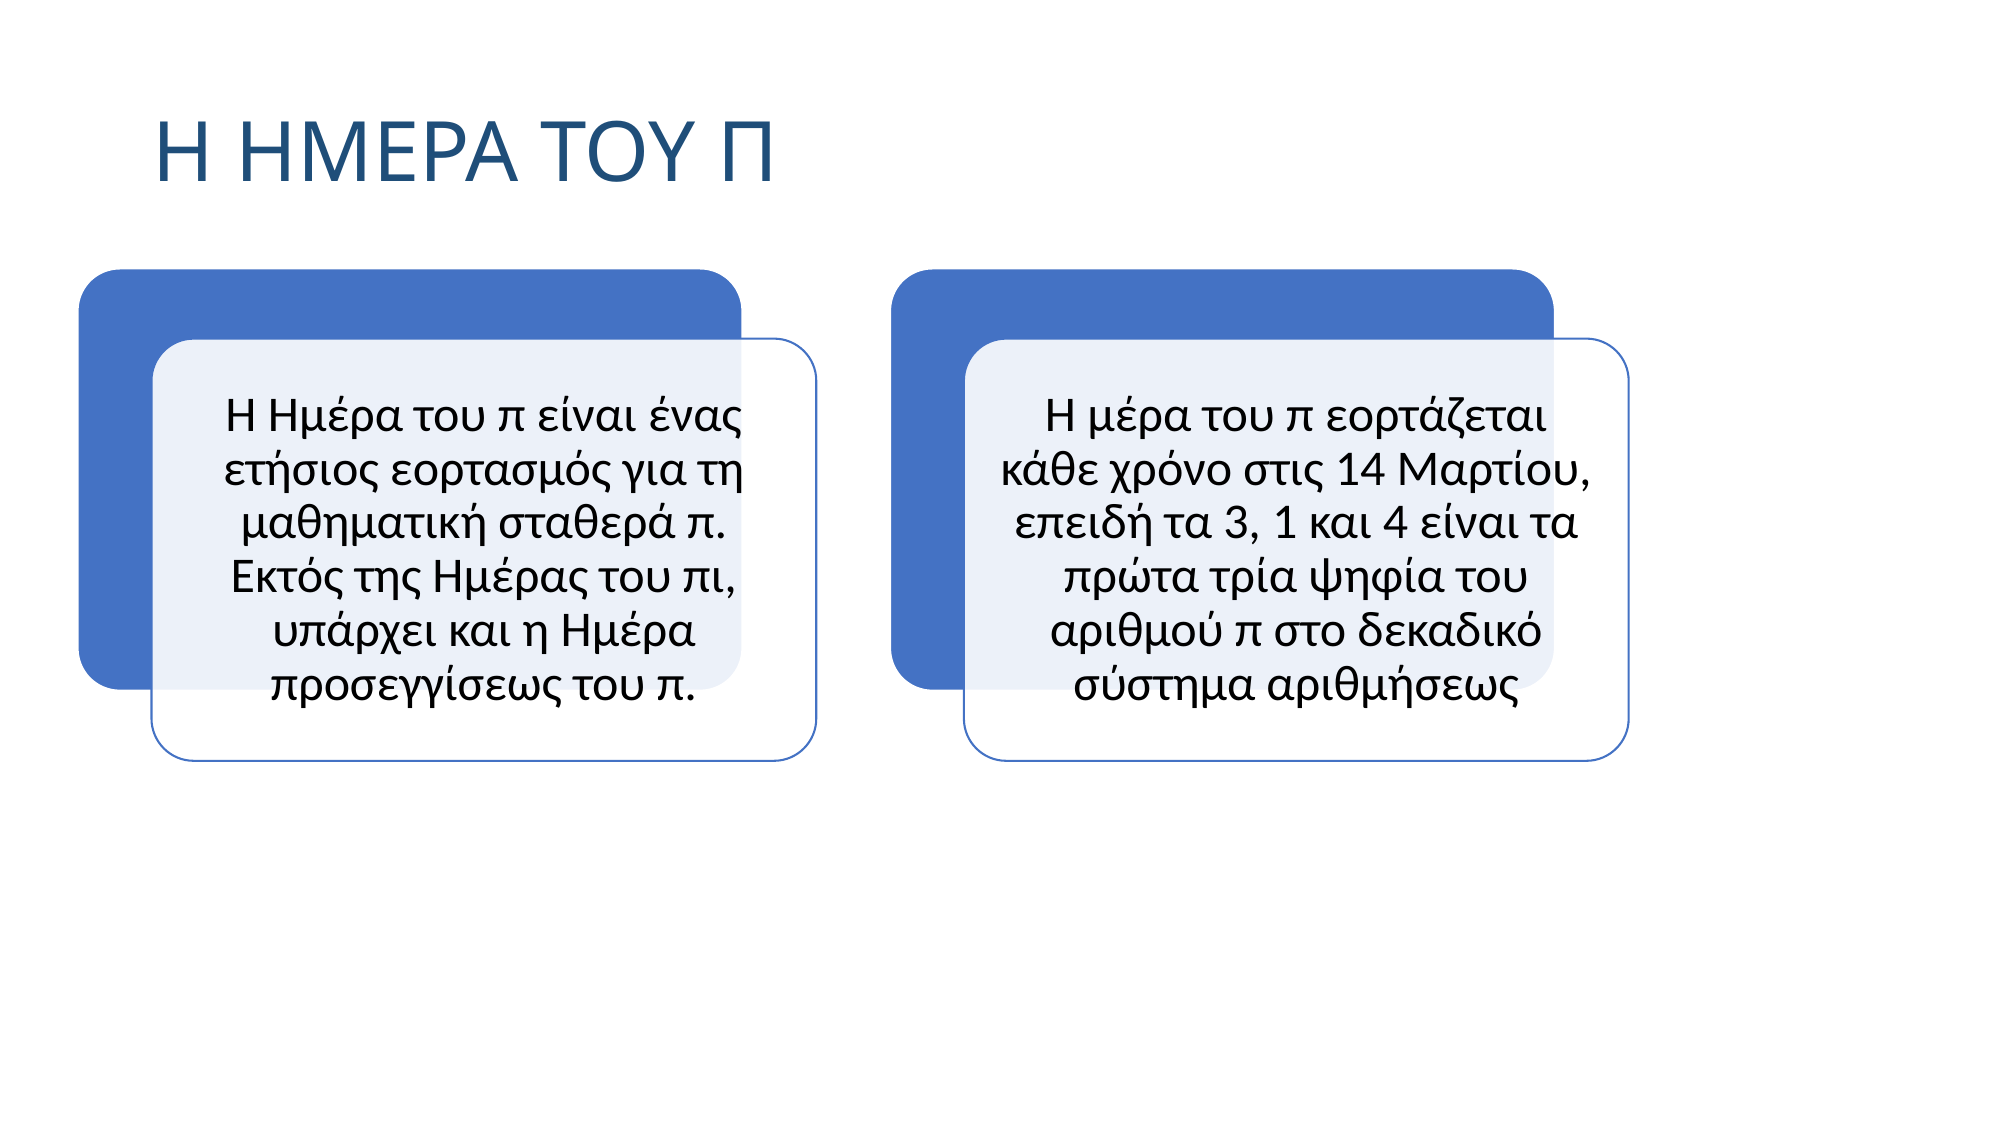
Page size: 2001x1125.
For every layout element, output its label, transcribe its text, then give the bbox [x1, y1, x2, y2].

title Η ΗΜΕΡΑ ΤΟΥ Π [137, 59, 1638, 250]
text_box [890, 268, 1555, 691]
text_box Η Ημέρα του π είναι ένας ετήσιος εορτασμός για τη μαθηματική σταθερά π. Εκτός της Ημέρας του πι, υπάρχει και η Ημέρα προσεγγίσεως του π. [151, 338, 817, 761]
text_box [77, 268, 743, 691]
text_box Η μέρα του π εορτάζεται κάθε χρόνο στις 14 Μαρτίου, επειδή τα 3, 1 και 4 είναι τα πρώτα τρία ψηφία του αριθμού π στο δεκαδικό σύστημα αριθμήσεως [963, 338, 1629, 761]
